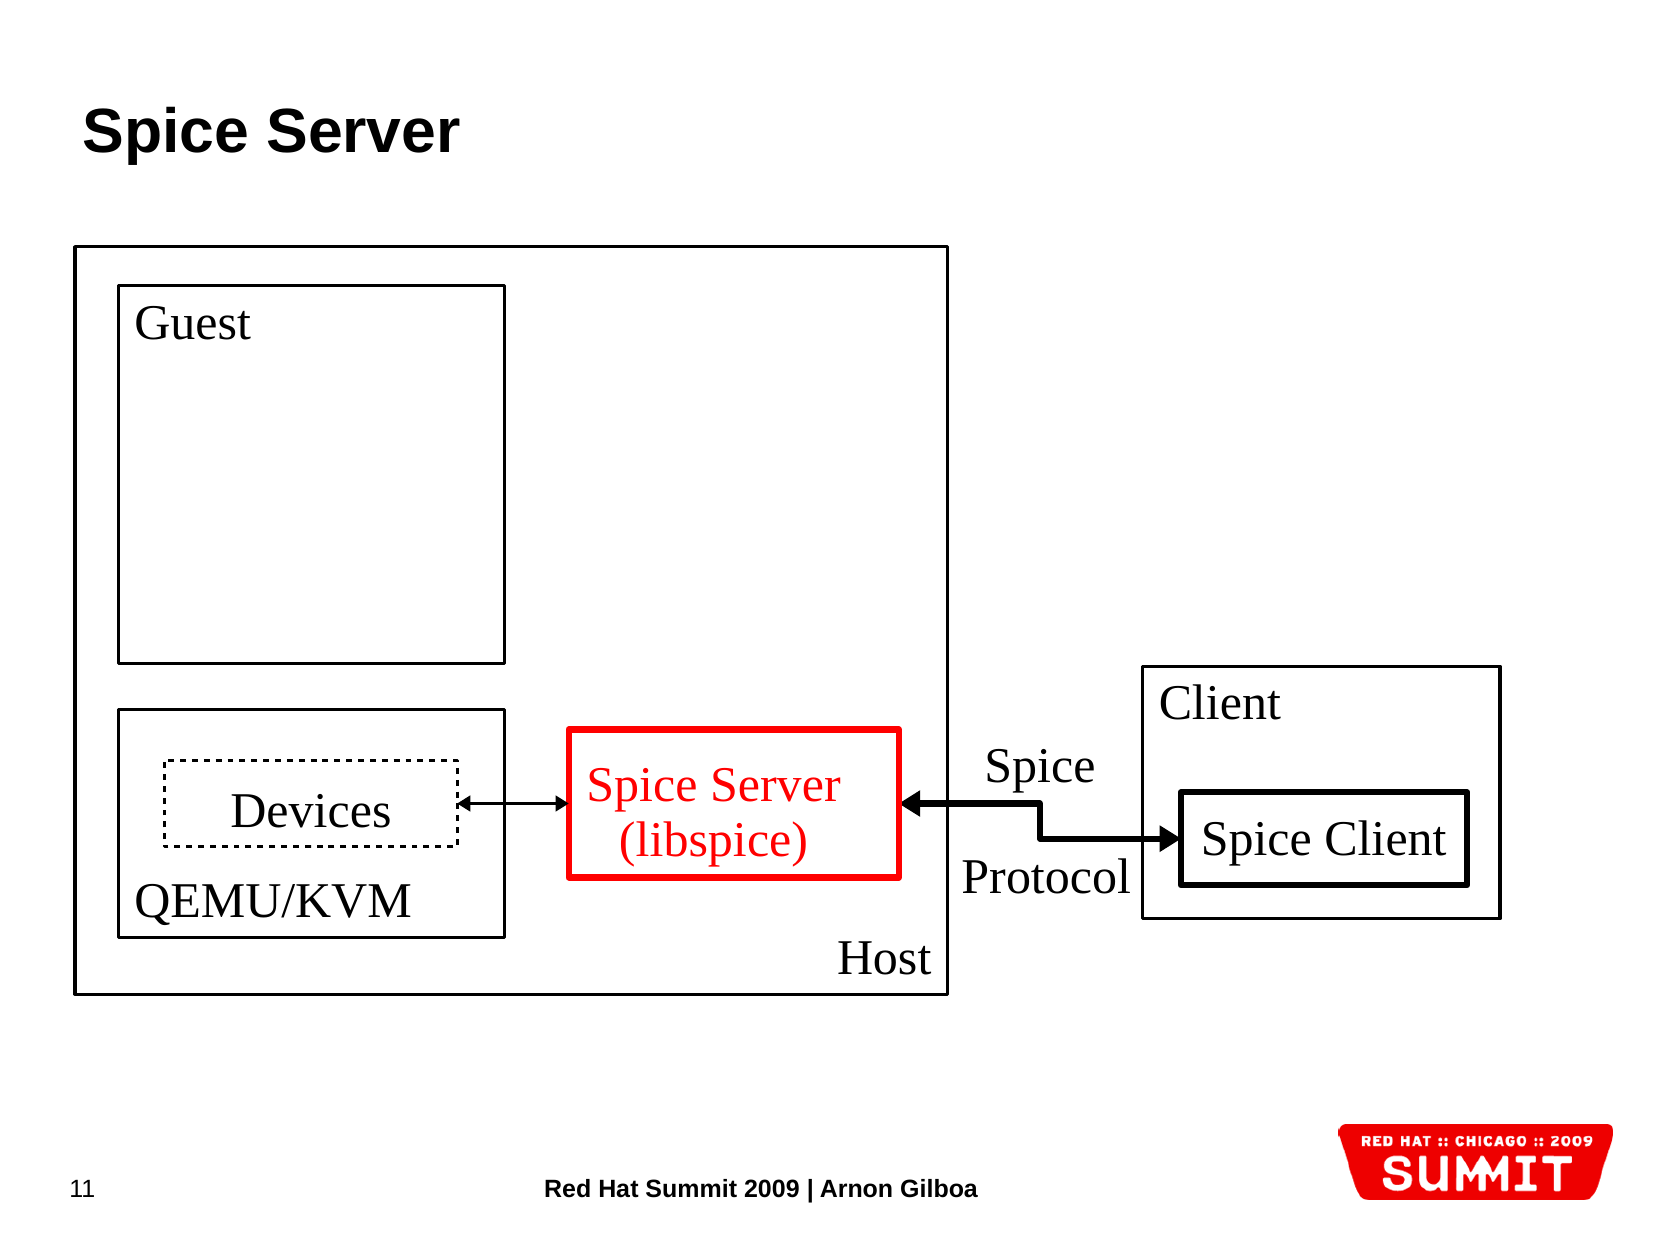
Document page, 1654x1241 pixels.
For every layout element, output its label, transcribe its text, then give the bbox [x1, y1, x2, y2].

picture [1338, 1124, 1613, 1200]
text_box Host [75, 246, 948, 995]
title Spice Server [82, 37, 1571, 226]
text_box Client [1142, 666, 1501, 919]
